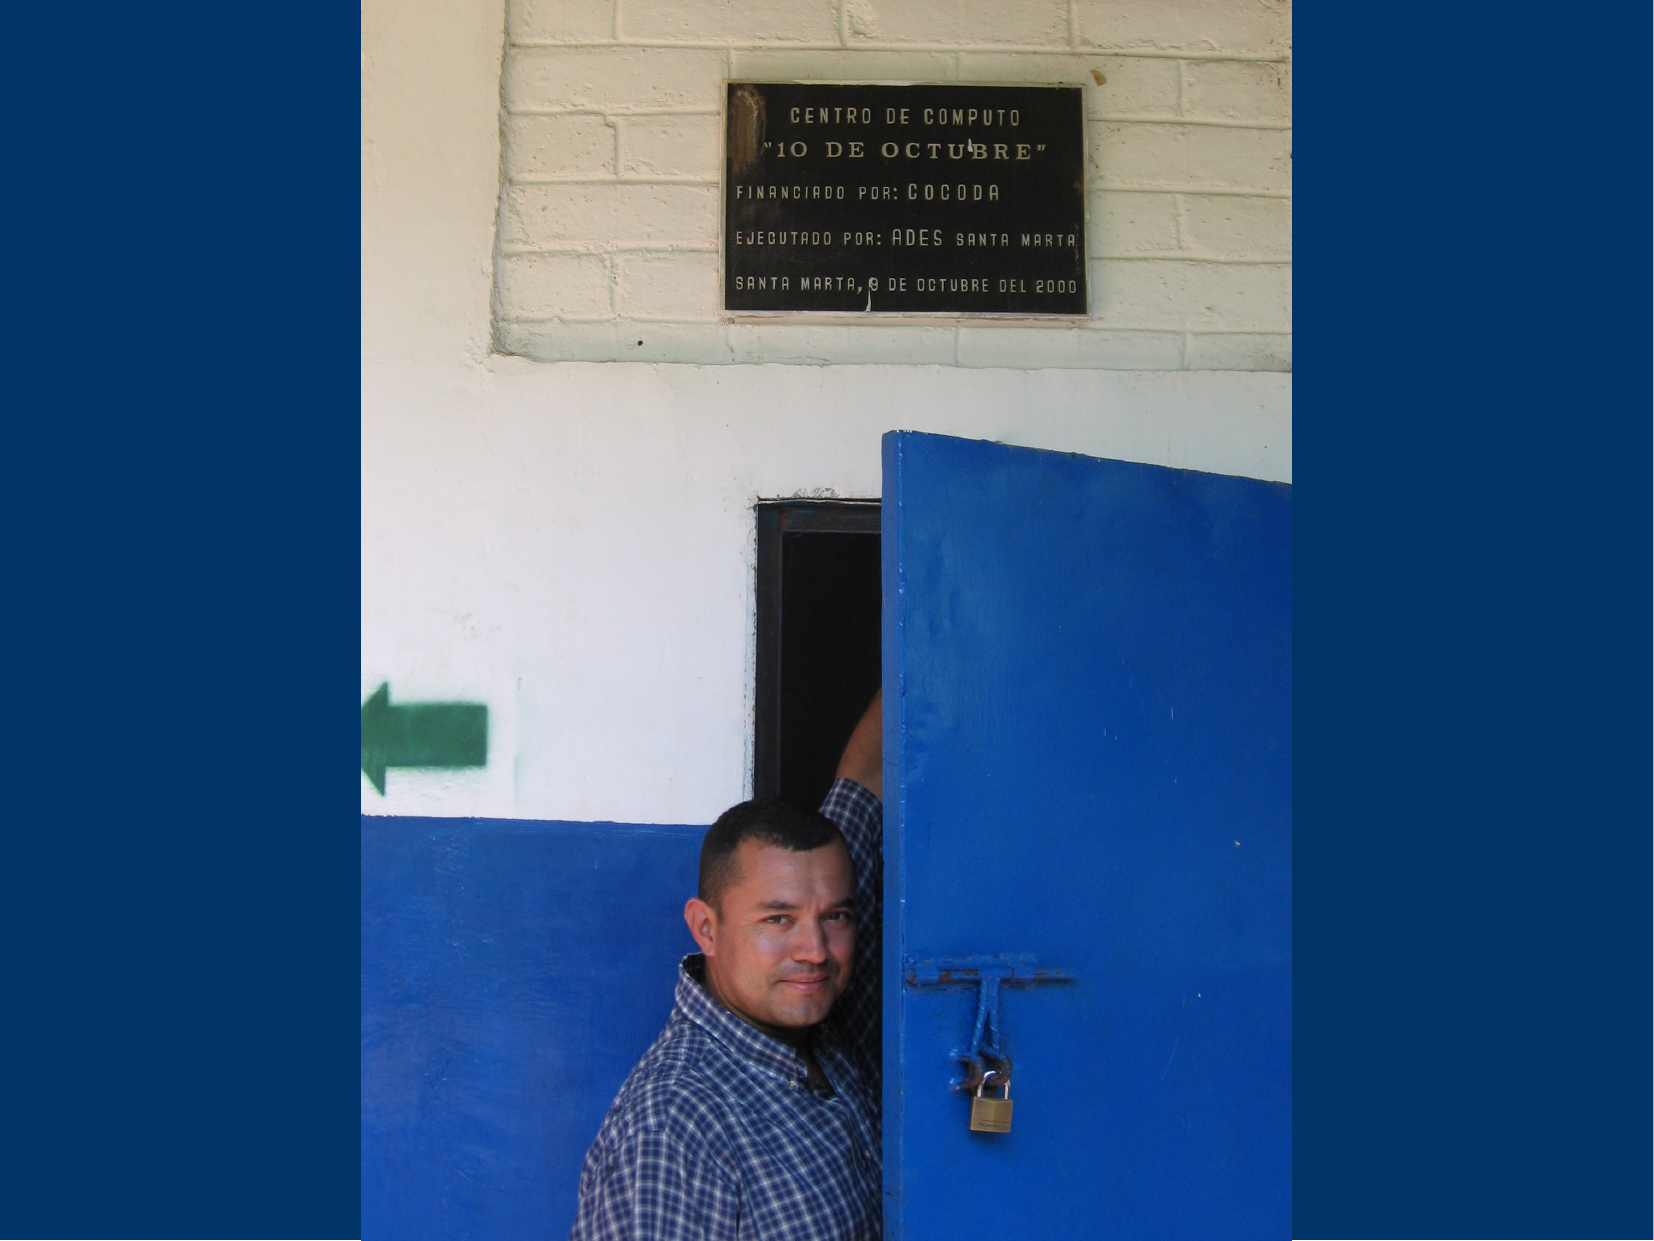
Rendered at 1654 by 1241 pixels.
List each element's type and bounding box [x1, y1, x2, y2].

picture [361, 0, 1292, 1241]
